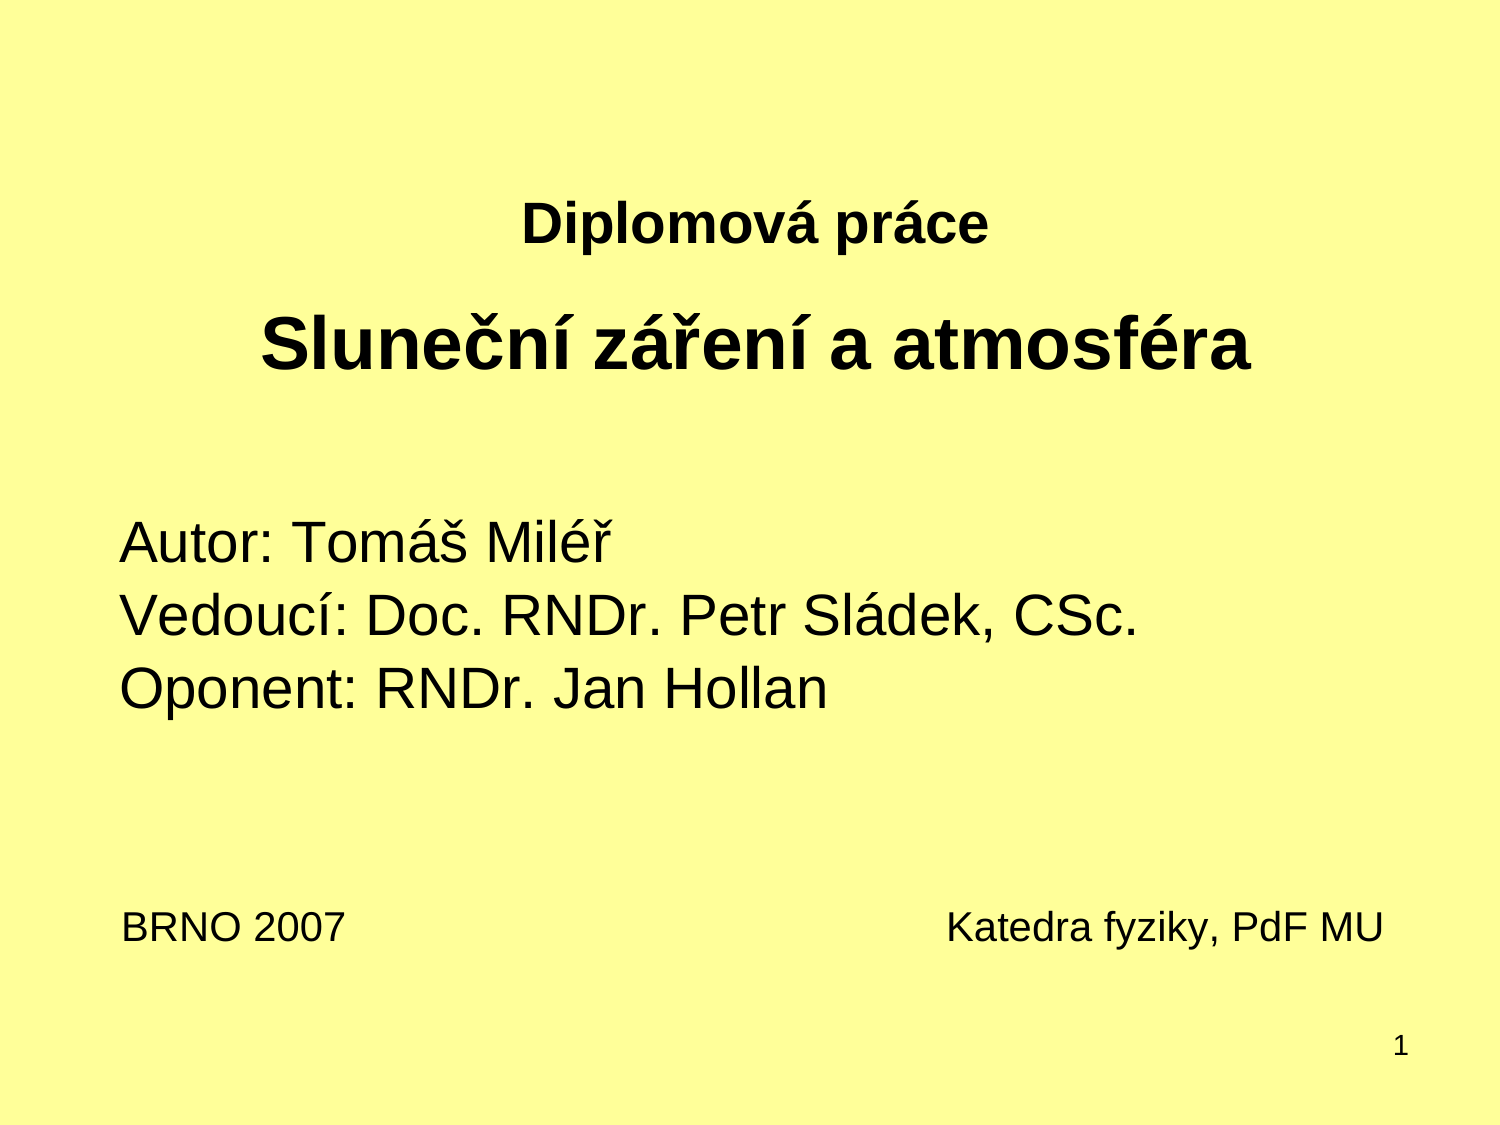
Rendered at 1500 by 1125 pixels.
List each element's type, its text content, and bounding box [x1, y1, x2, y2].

title Diplomová práce Sluneční záření a atmosféra [118, 147, 1394, 435]
text_box BRNO 2007 Katedra fyziky, PdF MU [88, 856, 1418, 1002]
subtitle Autor: Tomáš Miléř Vedoucí: Doc. RNDr. Petr Sládek, CSc. Oponent: RNDr. Jan Hollan [29, 509, 1359, 798]
